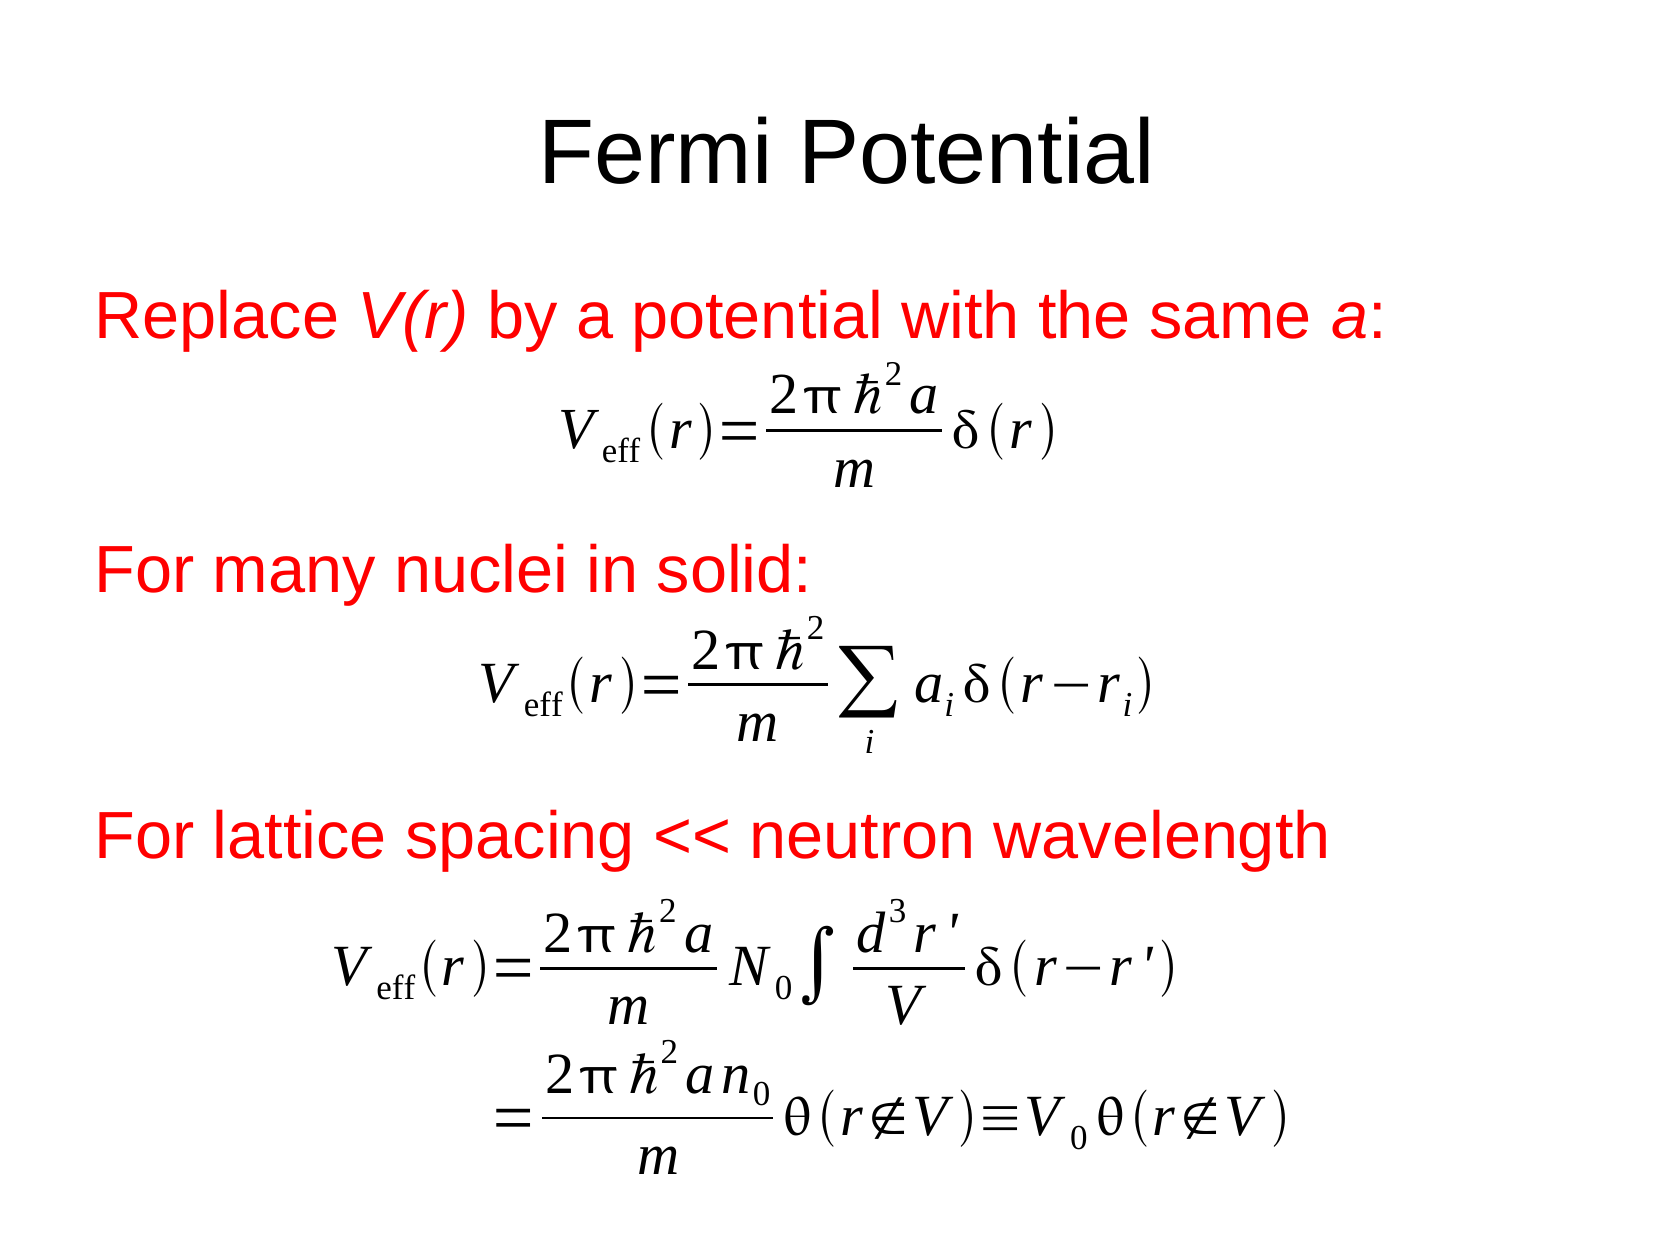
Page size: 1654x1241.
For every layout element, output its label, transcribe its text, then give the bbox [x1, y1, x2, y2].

list For lattice spacing << neutron wavelength [76, 798, 1566, 922]
list Replace V(r) by a potential with the same a: [76, 278, 1565, 402]
list For many nuclei in solid: [76, 532, 1566, 656]
title Fermi Potential [289, 82, 1406, 221]
chart [551, 354, 1063, 500]
chart [472, 608, 1161, 762]
chart [324, 891, 1297, 1188]
